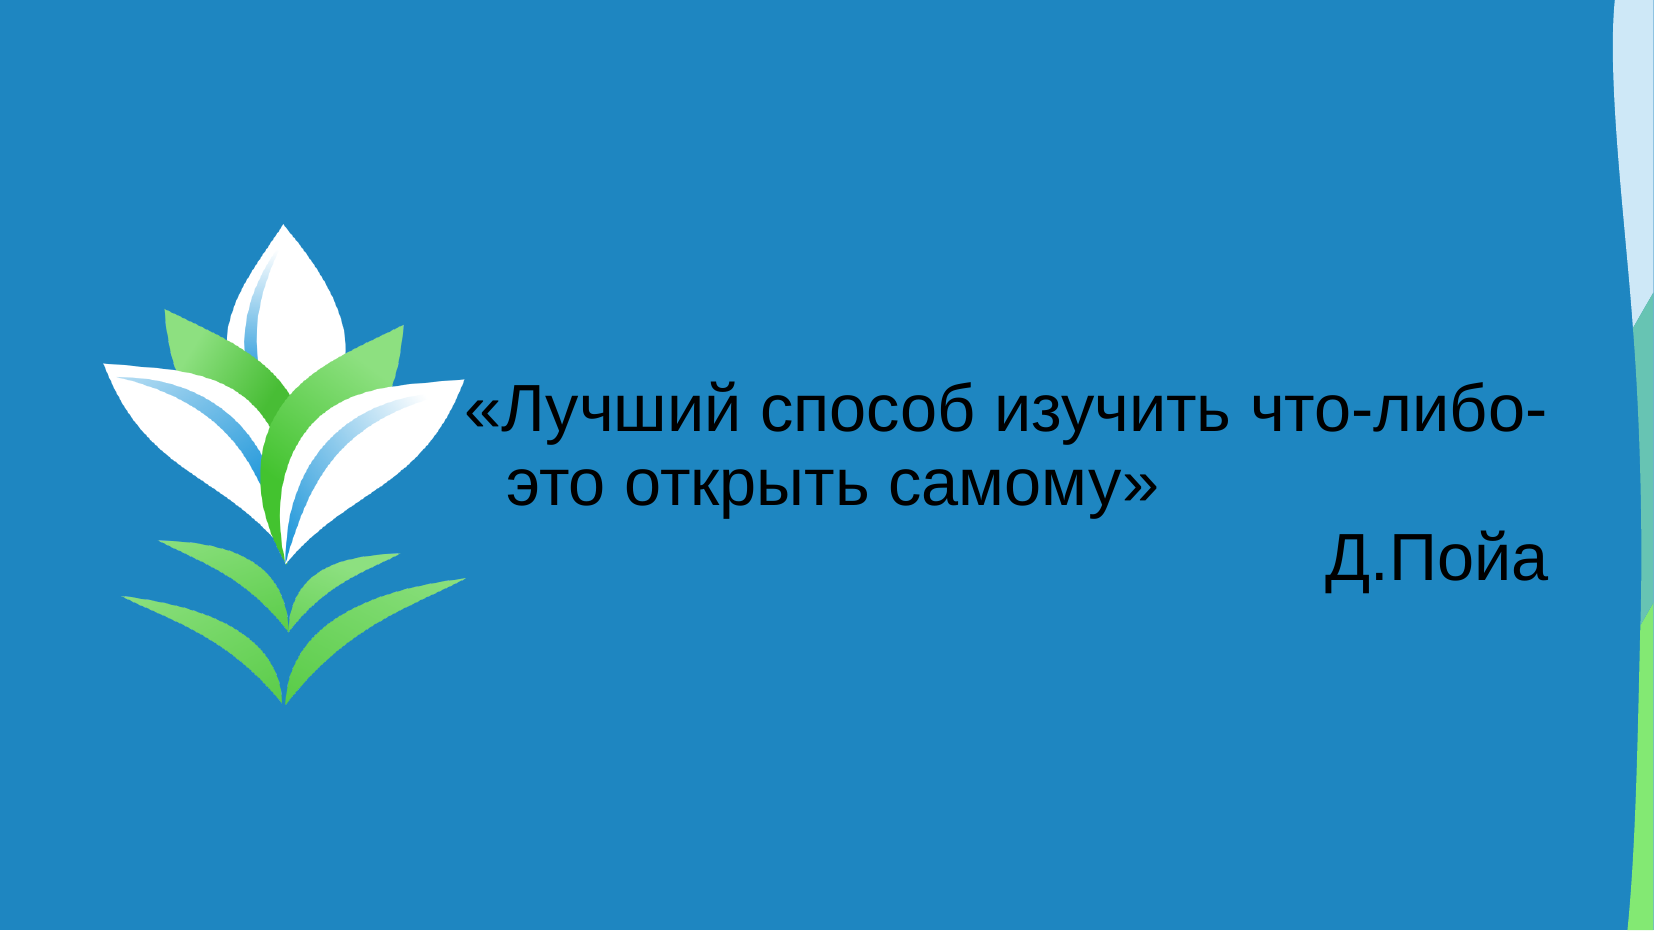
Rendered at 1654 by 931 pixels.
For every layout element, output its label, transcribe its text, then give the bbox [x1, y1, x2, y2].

picture [103, 224, 466, 706]
subtitle «Лучший способ изучить что-либо- это открыть самому» Д.Пойа [118, 315, 1549, 650]
